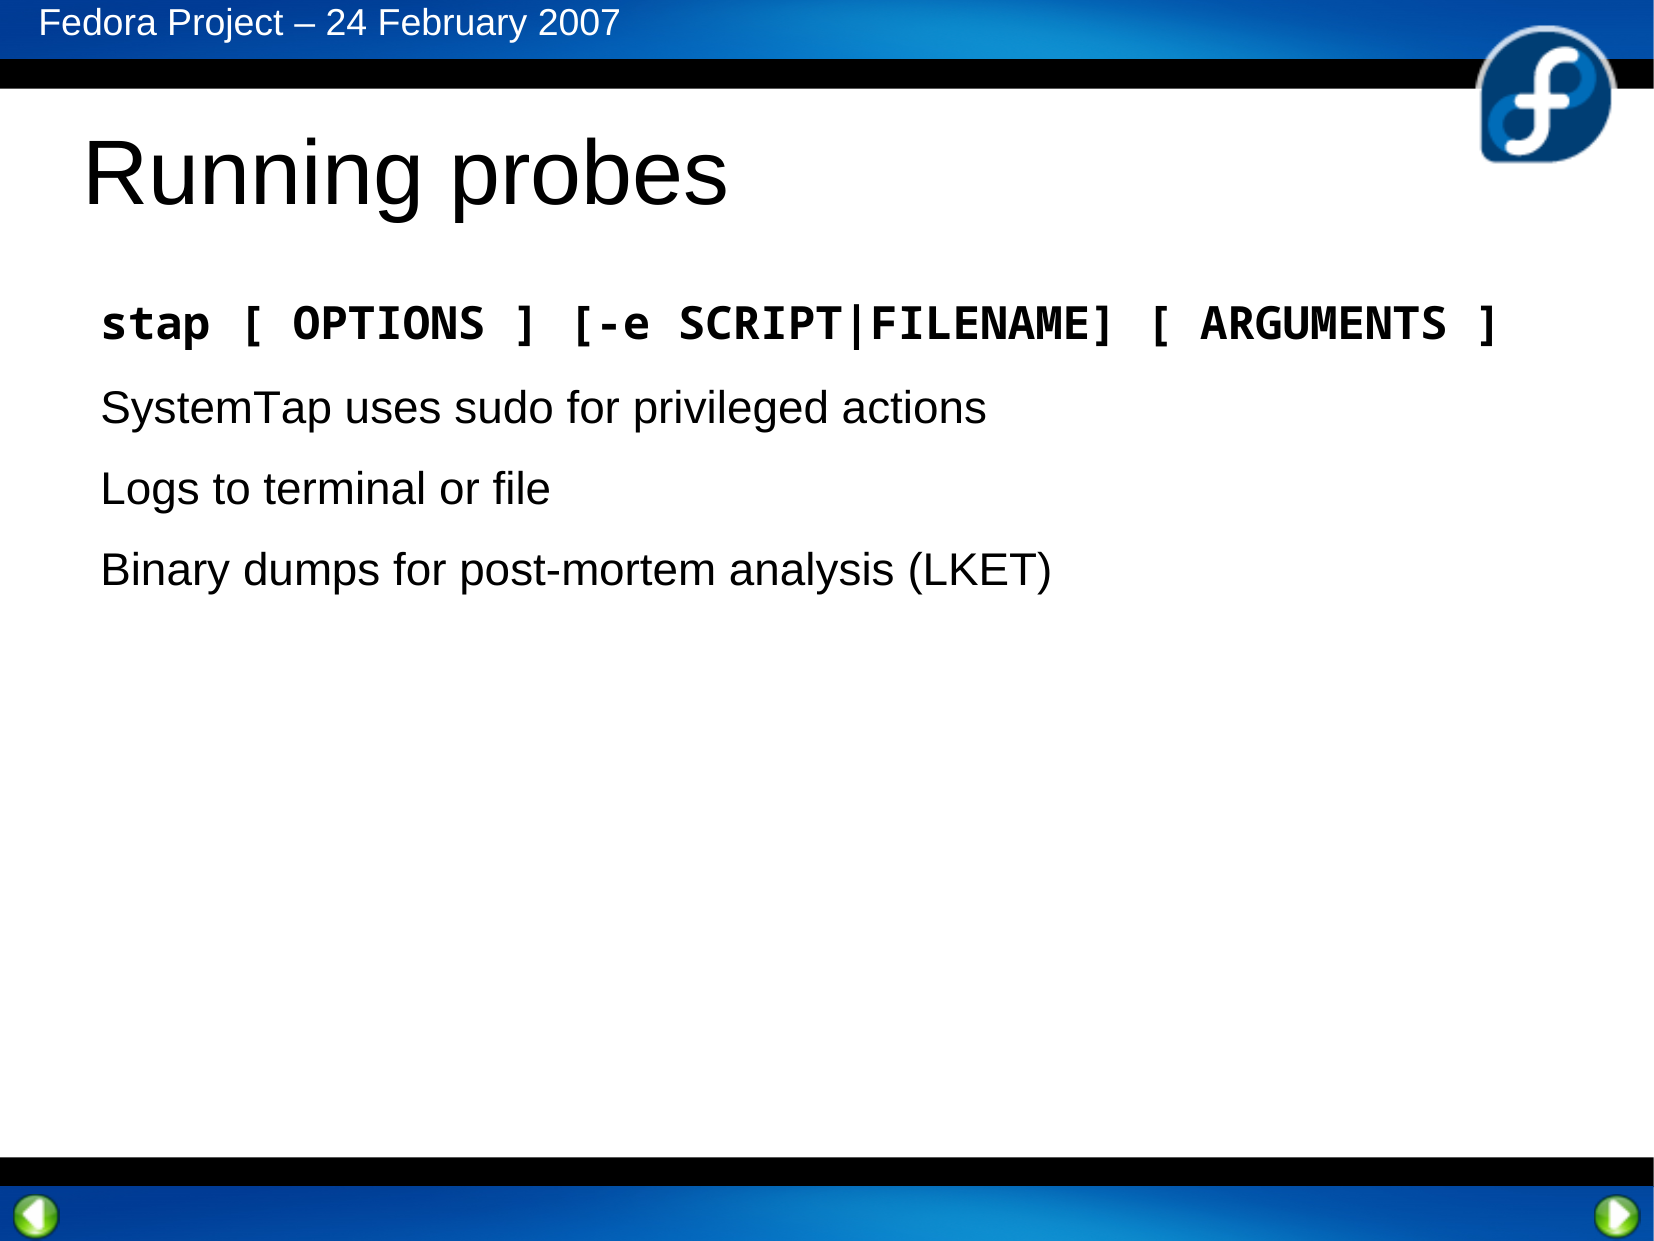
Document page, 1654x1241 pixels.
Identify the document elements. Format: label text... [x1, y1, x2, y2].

picture [0, 0, 1654, 266]
list stap [ OPTIONS ] [-e SCRIPT|FILENAME] [ ARGUMENTS ] SystemTap uses sudo for privileged actions Logs to terminal or file Binary dumps for post-mortem analysis (LKET) [82, 290, 1571, 1109]
title Running probes [82, 88, 1571, 257]
picture [0, 1186, 1654, 1241]
